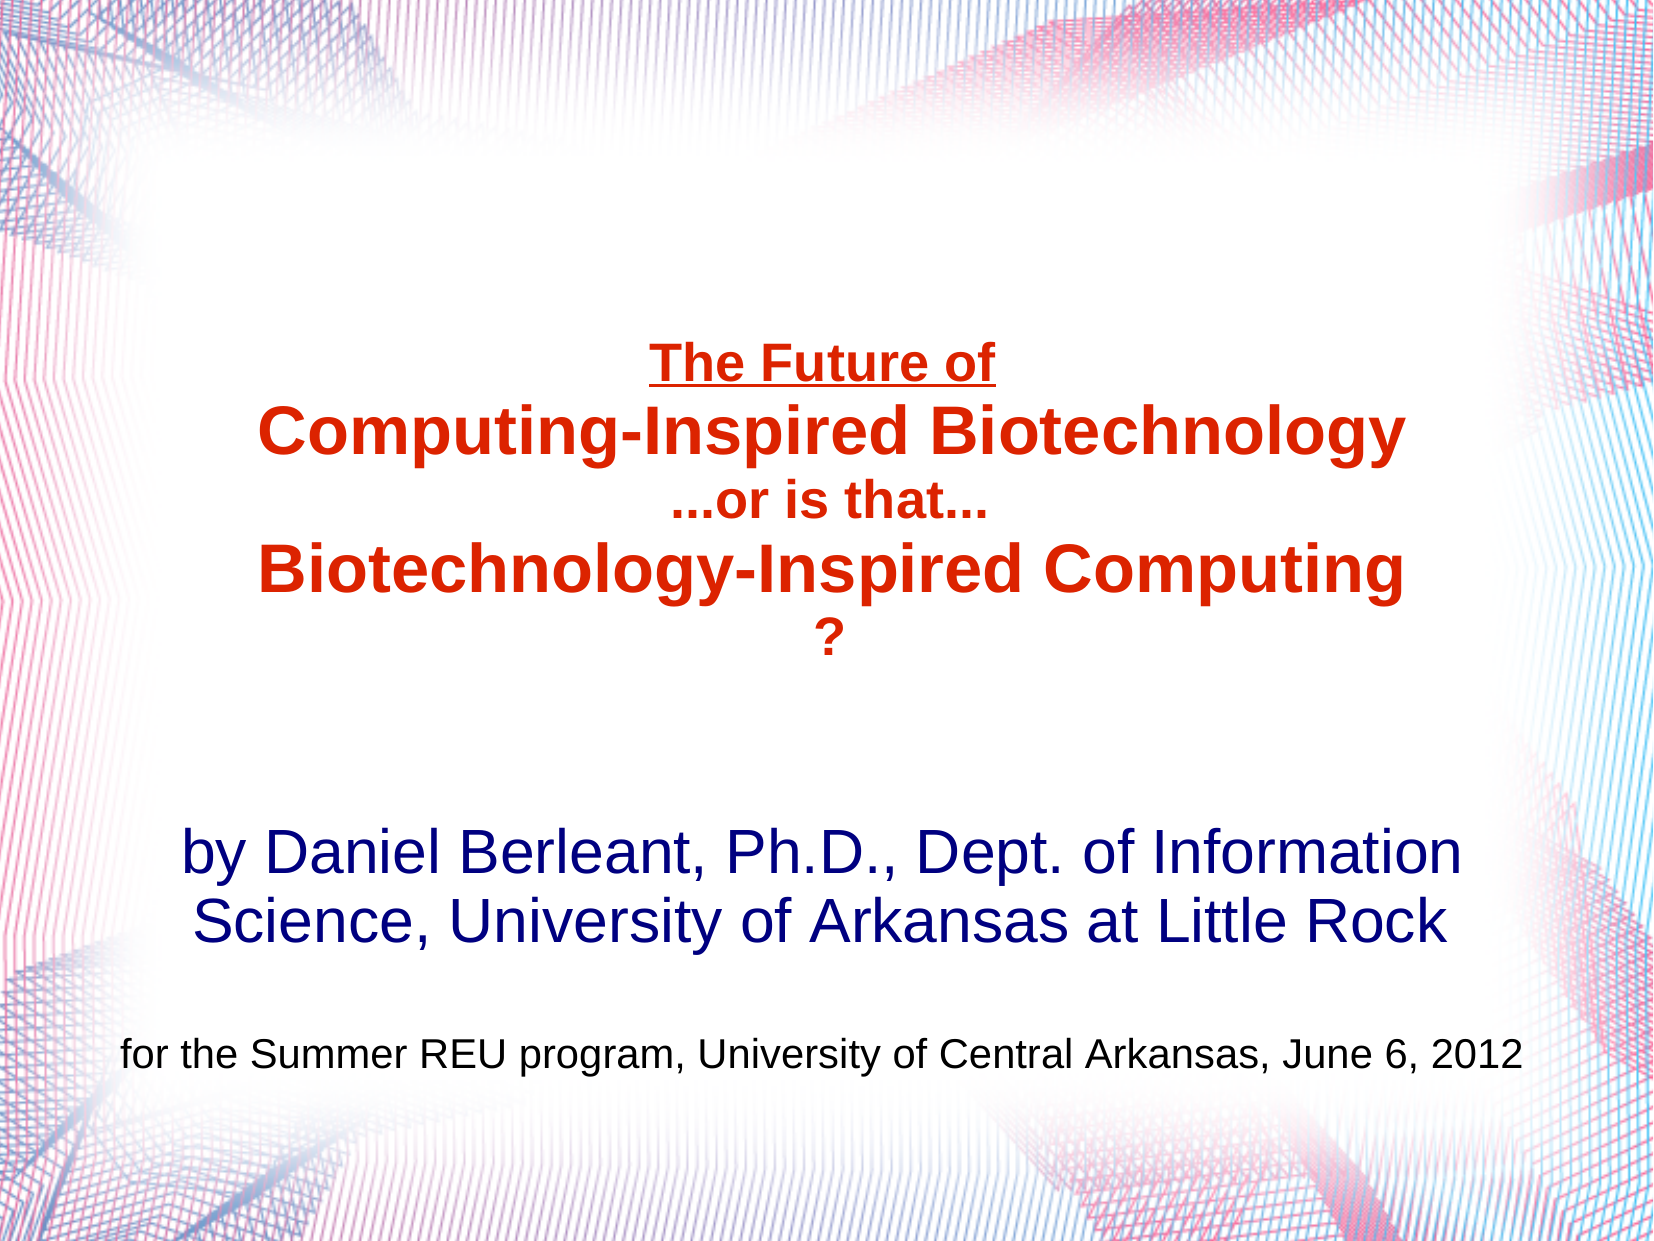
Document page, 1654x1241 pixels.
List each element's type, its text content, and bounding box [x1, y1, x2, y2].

picture [0, 0, 1654, 1241]
subtitle The Future of Computing-Inspired Biotechnology ...or is that... Biotechnology-Inspired Computing ? by Daniel Berleant, Ph.D., Dept. of Information Science, University of Arkansas at Little Rock for the Summer REU program, University of Central Arkansas, June 6, 2012 [76, 62, 1565, 1123]
